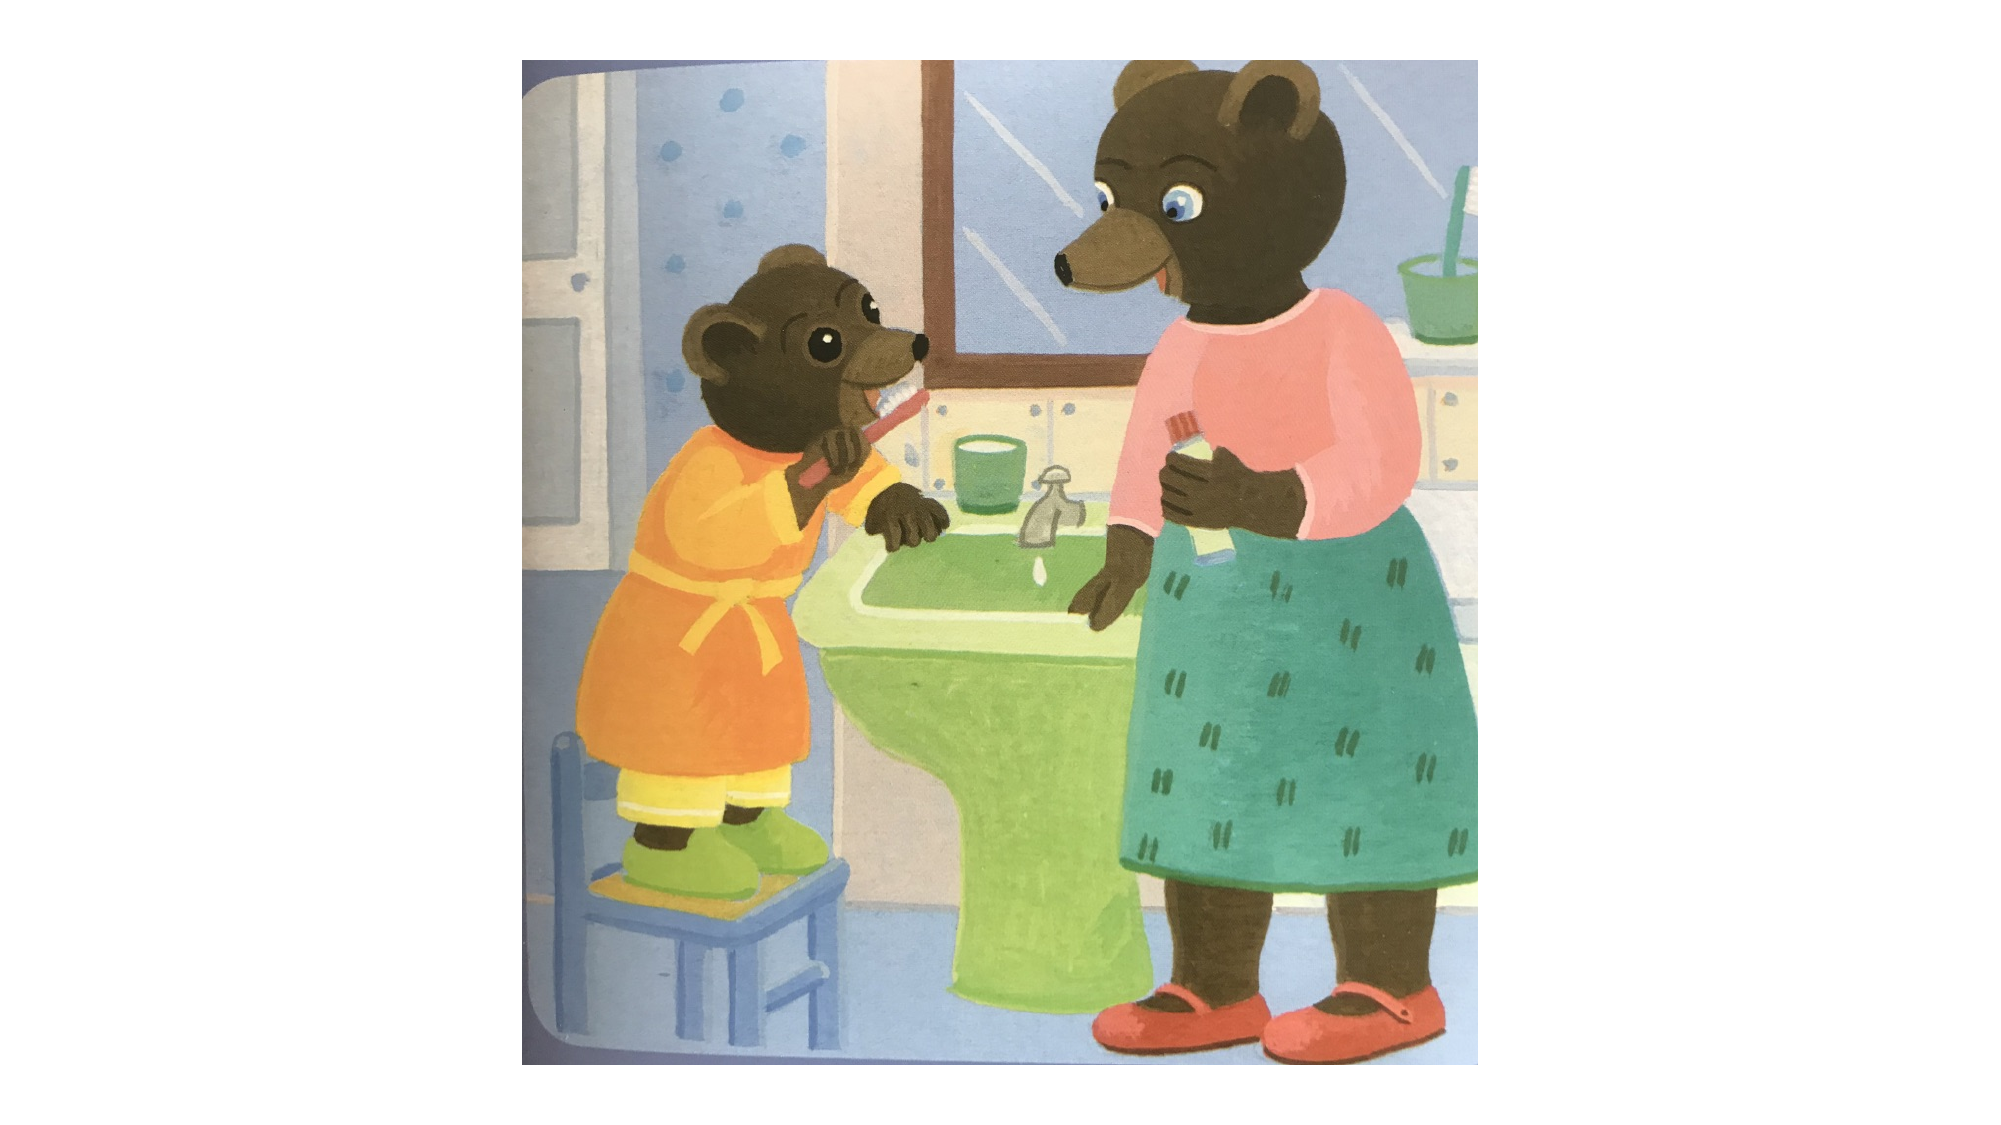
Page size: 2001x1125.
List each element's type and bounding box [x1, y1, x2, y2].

picture [522, 60, 1478, 1065]
